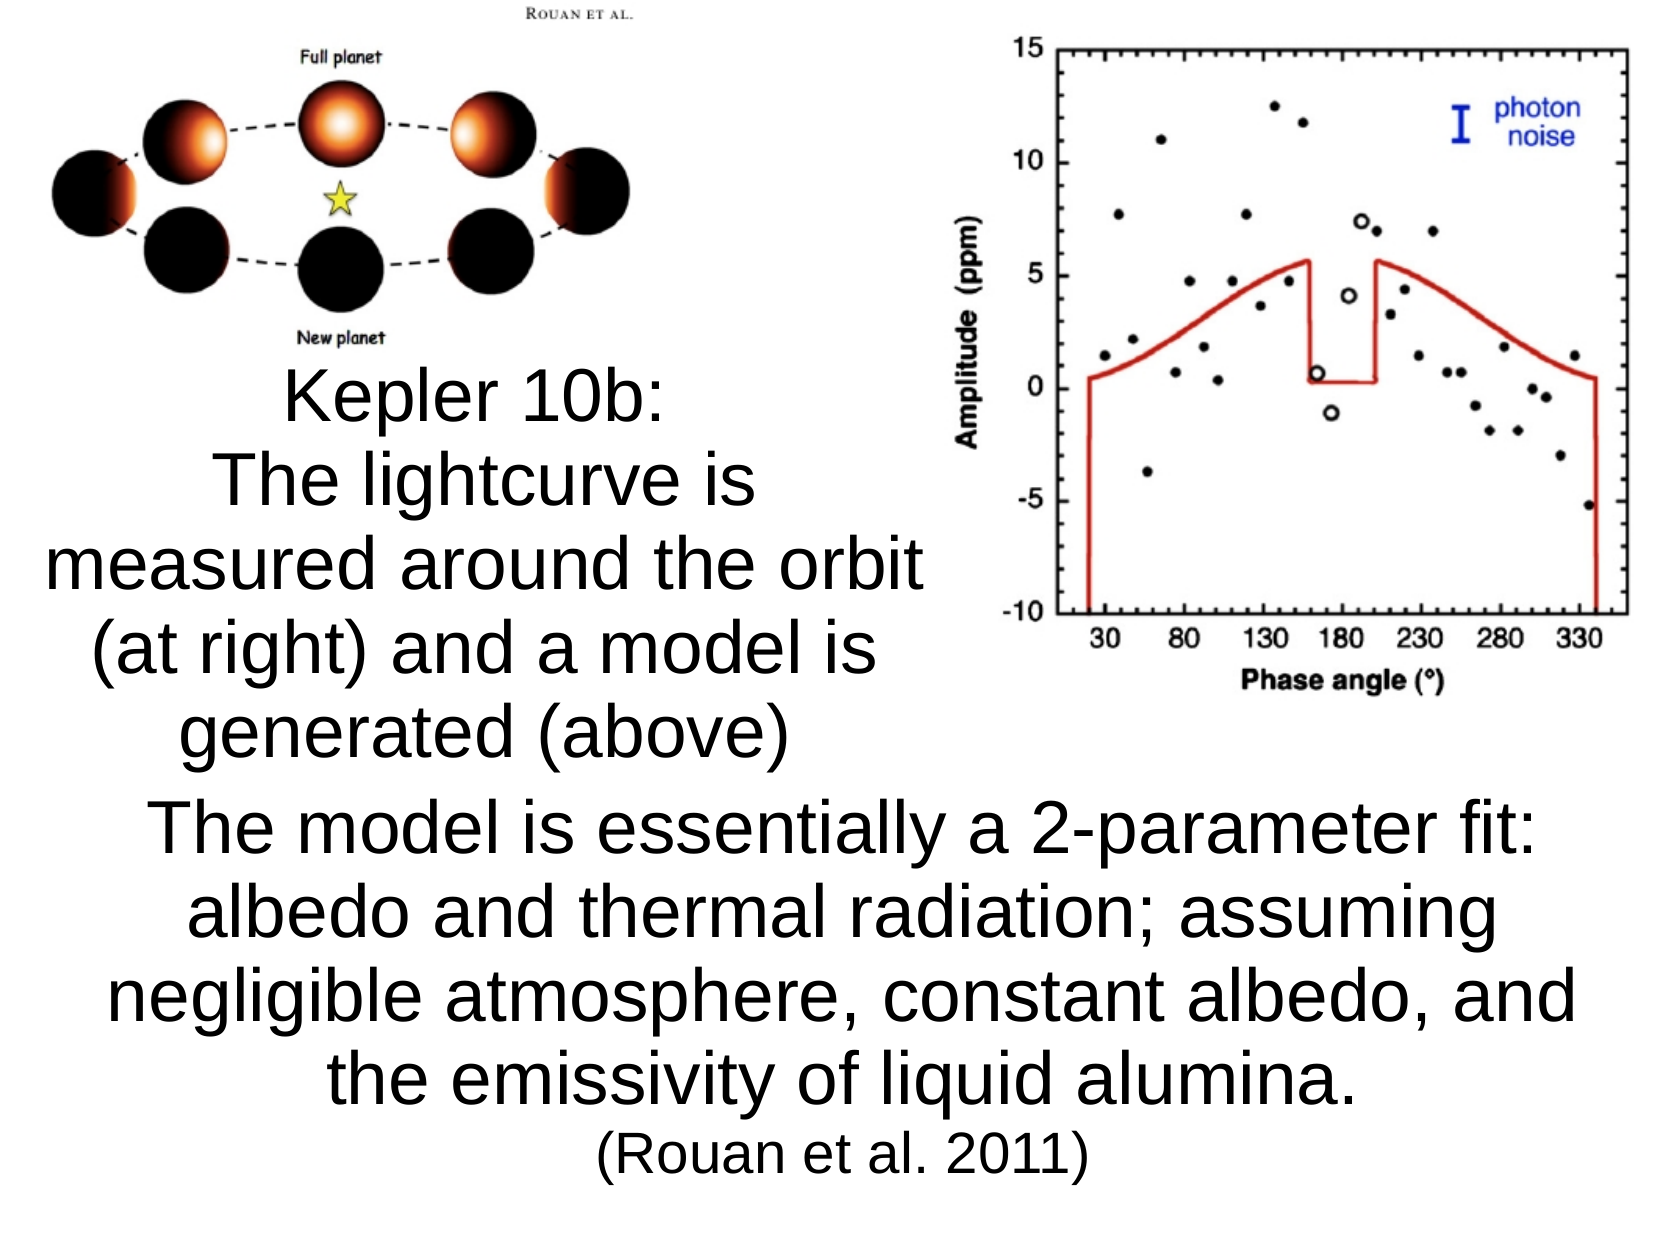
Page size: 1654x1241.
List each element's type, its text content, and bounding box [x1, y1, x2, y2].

picture [908, 12, 1654, 706]
picture [10, 2, 661, 361]
text_box The model is essentially a 2-parameter fit: albedo and thermal radiation; assuming negligible atmosphere, constant albedo, and the emissivity of liquid alumina. (Rouan et al. 2011) [63, 777, 1624, 1194]
text_box Kepler 10b: The lightcurve is measured around the orbit (at right) and a model is generated (above) [27, 345, 943, 781]
